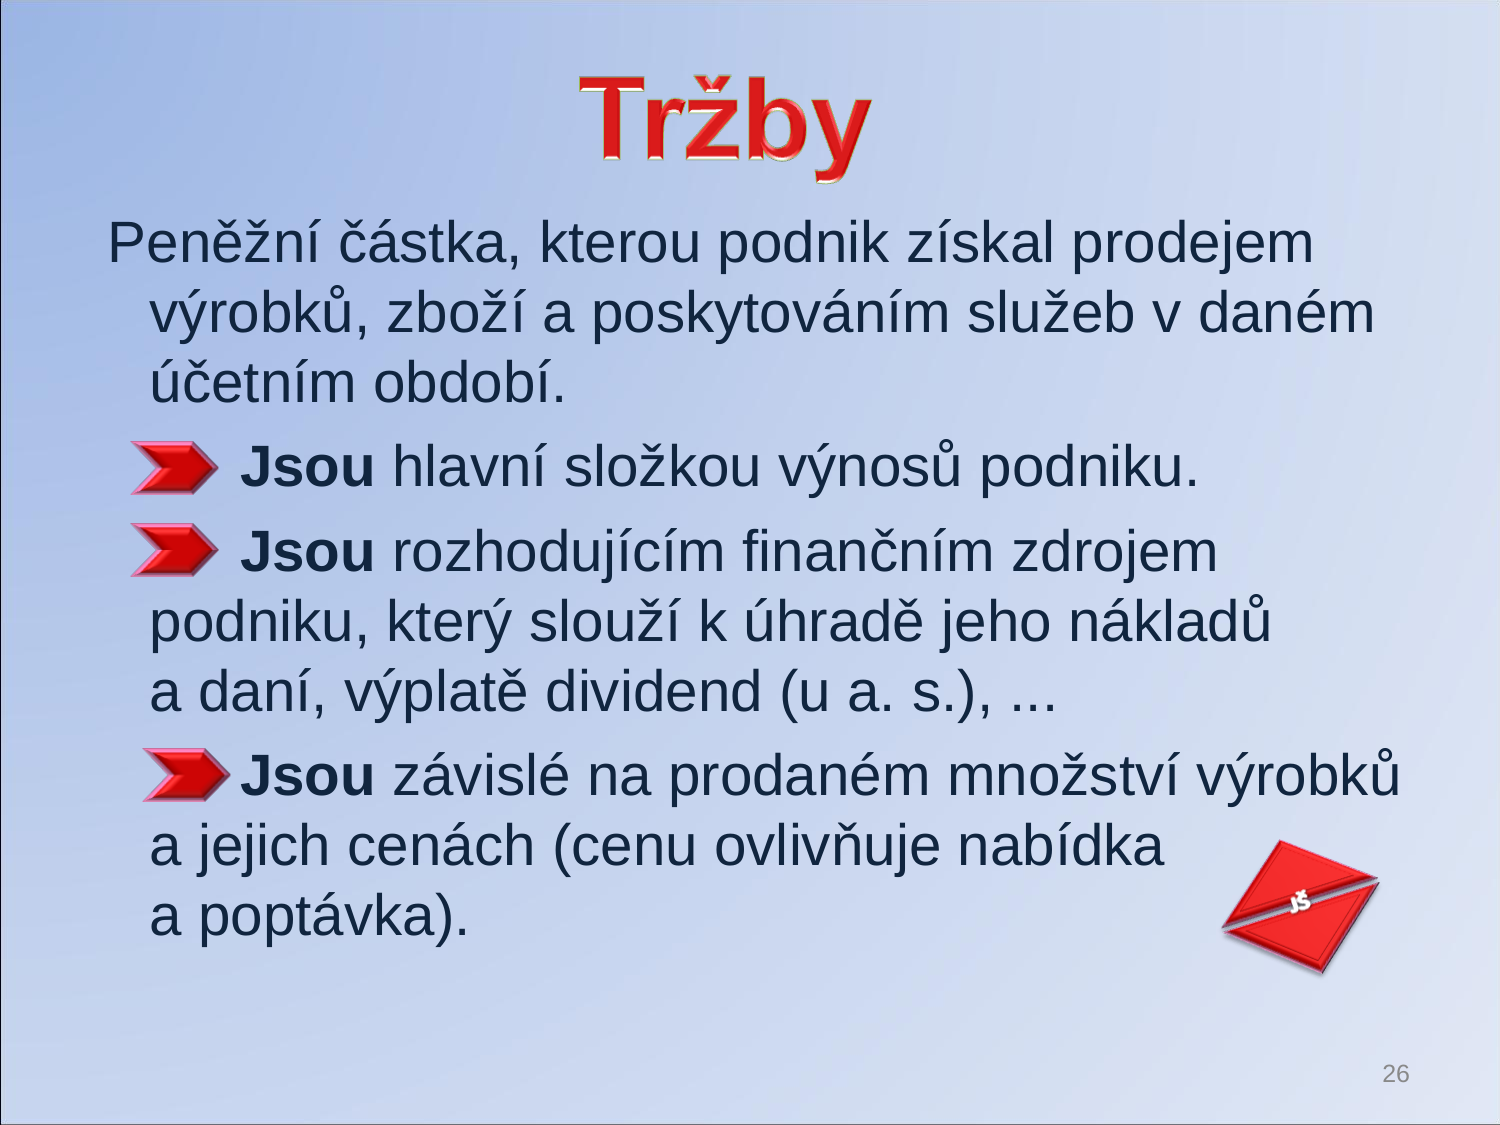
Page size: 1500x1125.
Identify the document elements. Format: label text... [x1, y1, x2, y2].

text_box <číslo> [1074, 1042, 1426, 1103]
list Peněžní částka, kterou podnik získal prodejem výrobků, zboží a poskytováním služeb v daném účetním období. Jsou hlavní složkou výnosů podniku. Jsou rozhodujícím finančním zdrojem podniku, který slouží k úhradě jeho nákladů a daní, výplatě dividend (u a. s.), ... Jsou závislé na prodaném množství výrobků a jejich cenách (cenu ovlivňuje nabídka a poptávka). [75, 196, 1426, 1124]
picture [0, 0, 1500, 1125]
